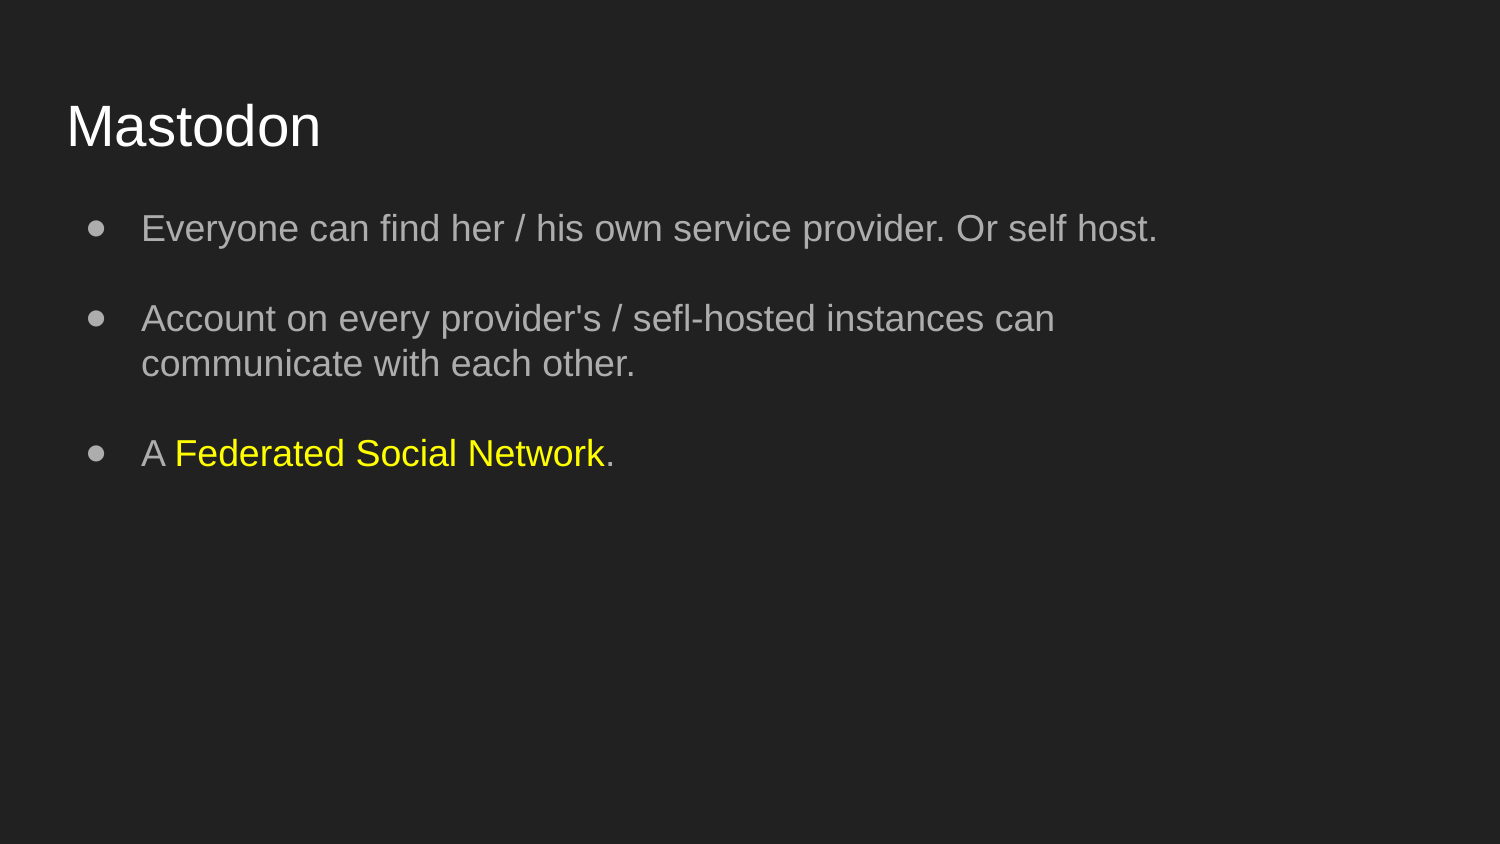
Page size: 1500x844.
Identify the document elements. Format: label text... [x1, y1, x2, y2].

list Everyone can find her / his own service provider. Or self host. Account on every provider's / sefl-hosted instances can communicate with each other. A Federated Social Network. [51, 189, 1449, 750]
title Mastodon [51, 72, 1449, 167]
